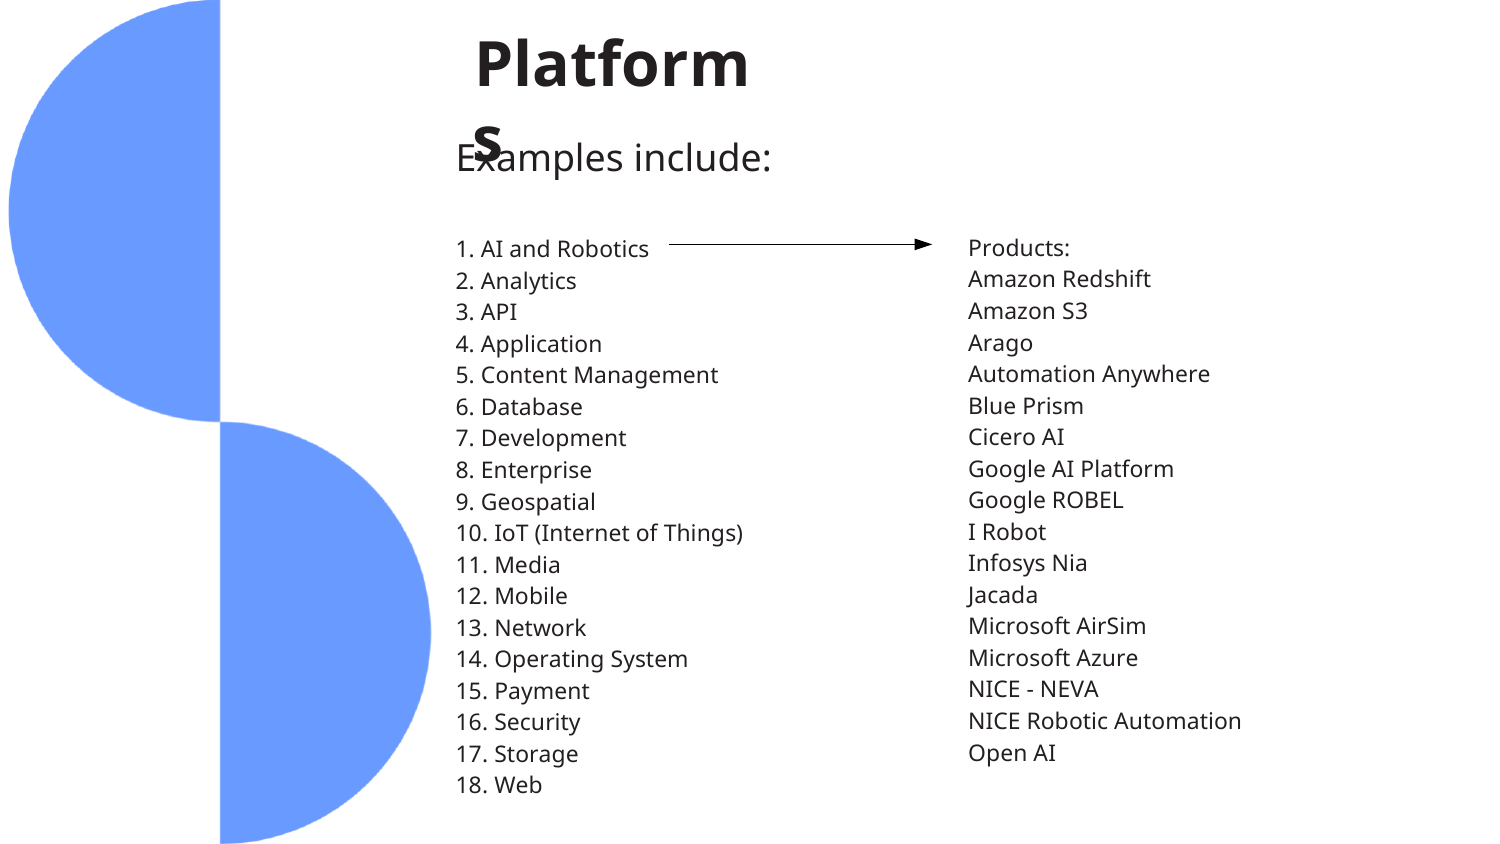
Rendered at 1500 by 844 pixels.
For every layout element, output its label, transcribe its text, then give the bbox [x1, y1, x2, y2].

title Platforms [472, 23, 1393, 95]
title Products: Amazon Redshift Amazon S3 Arago Automation Anywhere Blue Prism Cicero AI Google AI Platform Google ROBEL I Robot Infosys Nia Jacada Microsoft AirSim Microsoft Azure NICE - NEVA NICE Robotic Automation Open AI [968, 229, 1329, 770]
title Examples include: 1. AI and Robotics 2. Analytics 3. API 4. Application 5. Content Management 6. Database 7. Development 8. Enterprise 9. Geospatial 10. IoT (Internet of Things) 11. Media 12. Mobile 13. Network 14. Operating System 15. Payment 16. Security 17. Storage 18. Web [455, 127, 816, 844]
